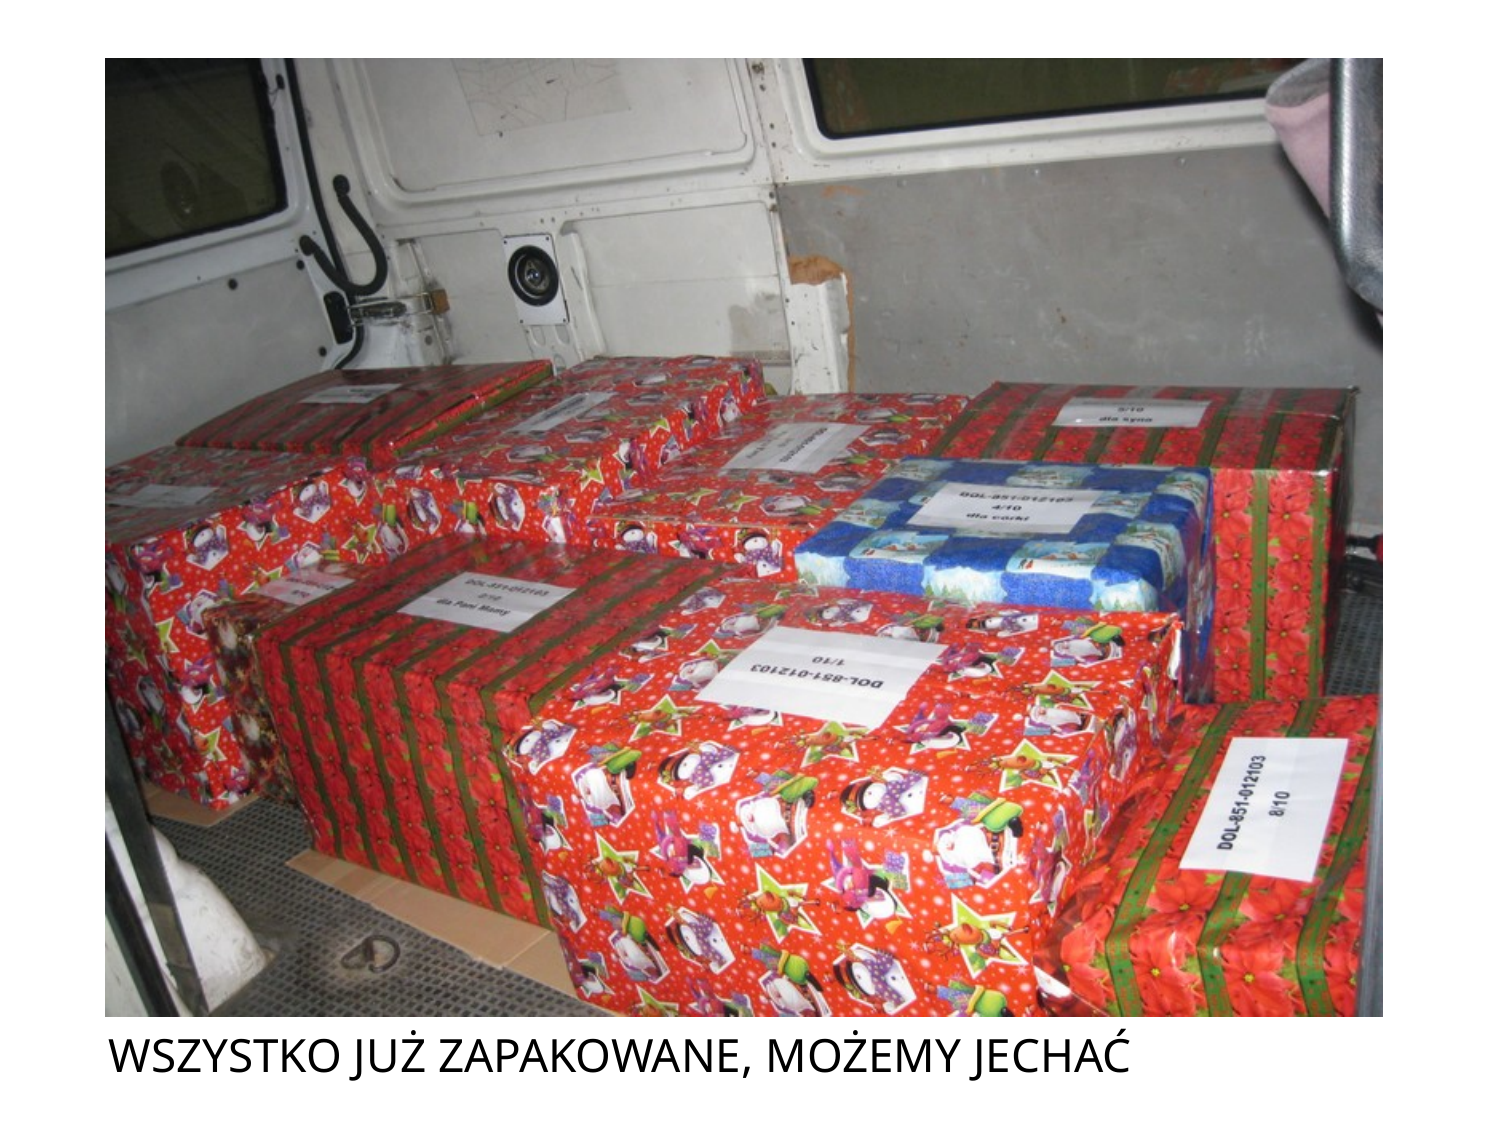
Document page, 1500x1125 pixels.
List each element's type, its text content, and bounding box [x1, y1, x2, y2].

picture [105, 58, 1383, 1017]
text_box WSZYSTKO JUŻ ZAPAKOWANE, MOŻEMY JECHAĆ [93, 1019, 1398, 1091]
